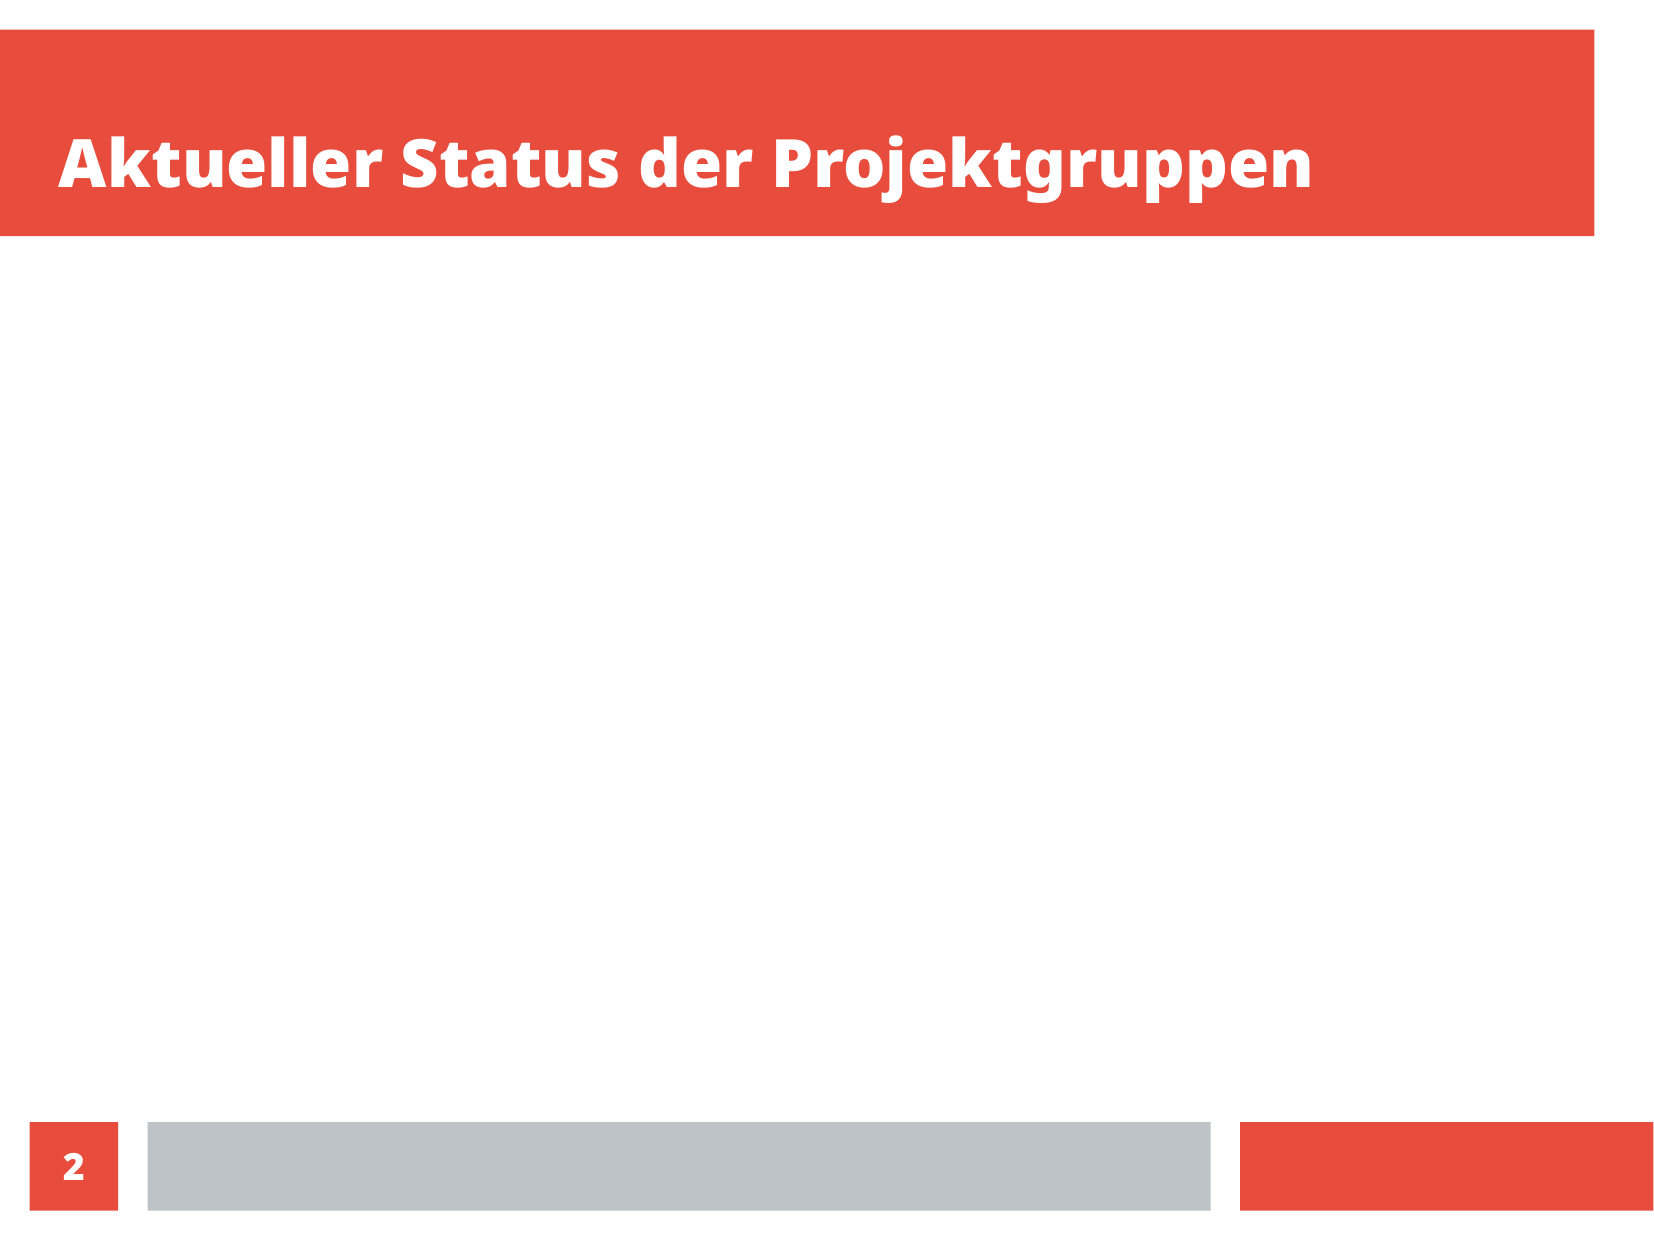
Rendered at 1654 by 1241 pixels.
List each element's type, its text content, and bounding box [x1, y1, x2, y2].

title Aktueller Status der Projektgruppen [59, 59, 1595, 207]
